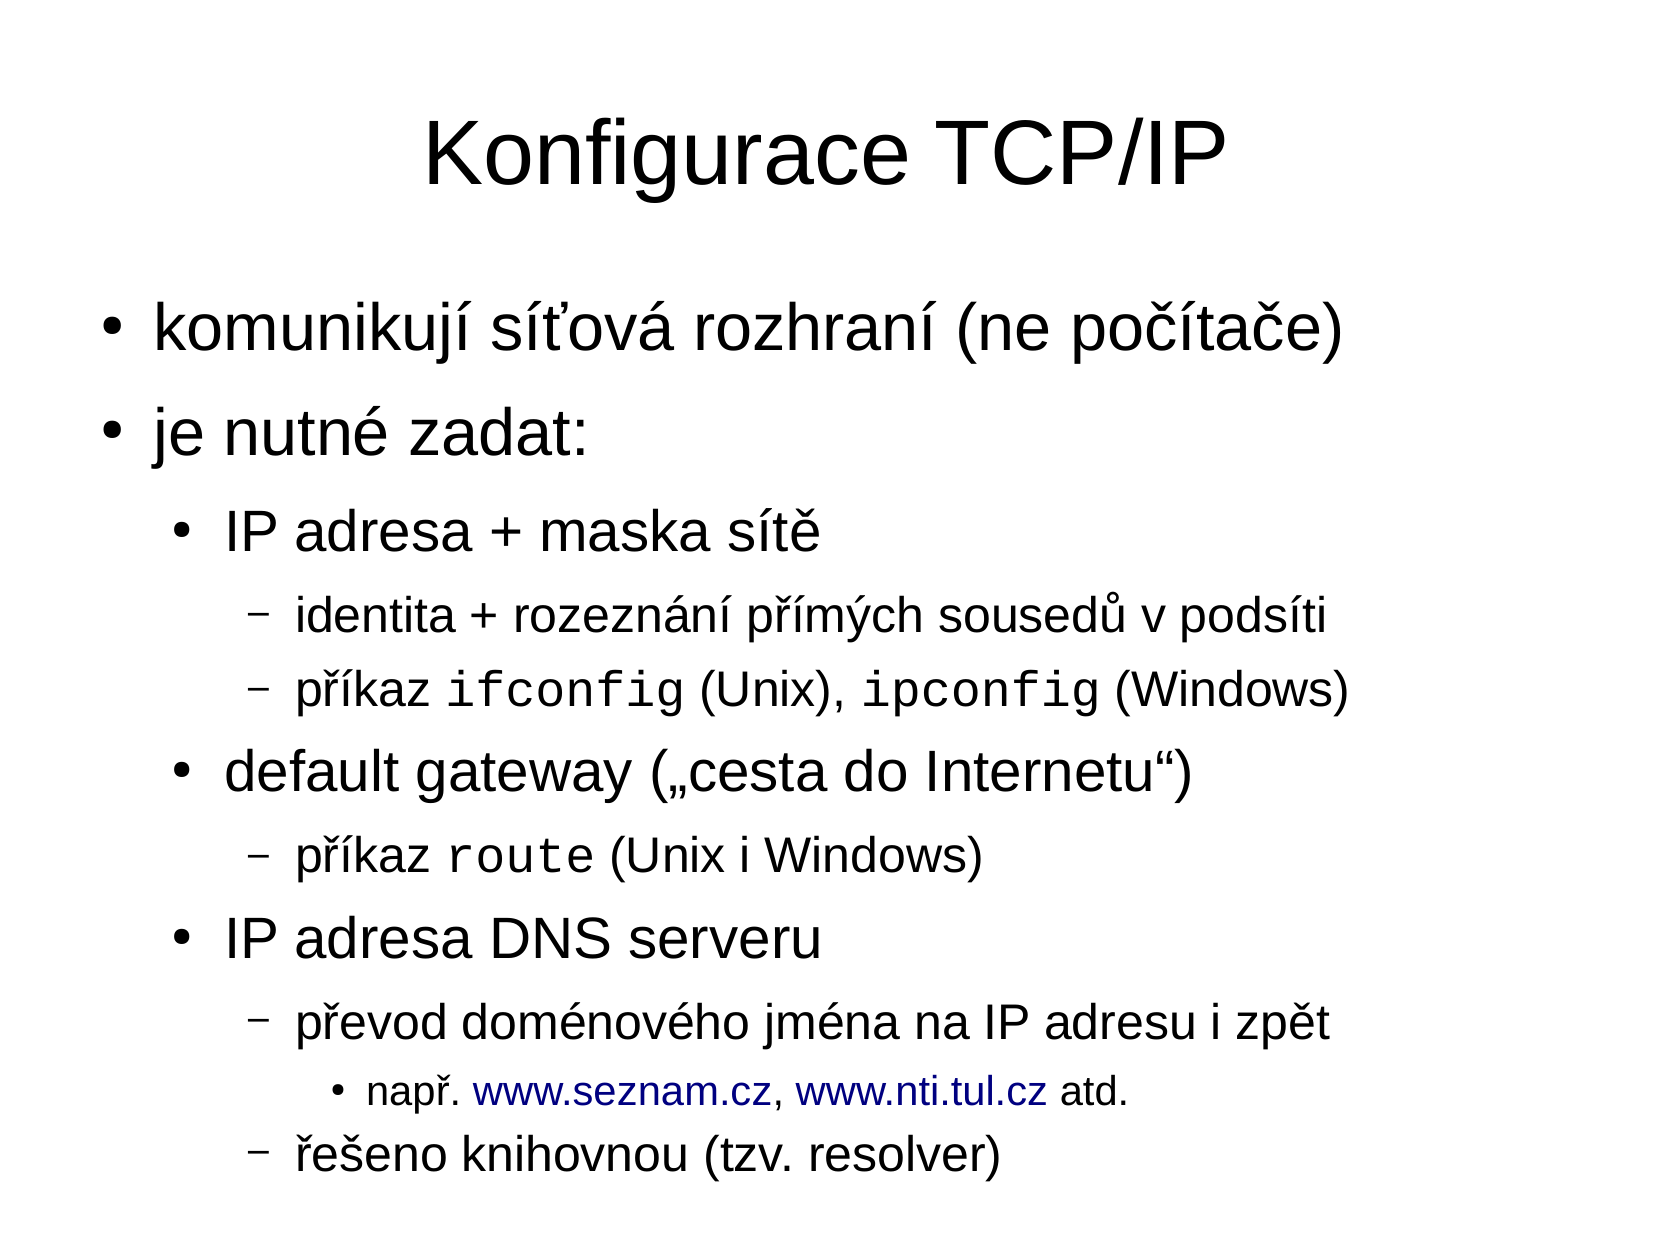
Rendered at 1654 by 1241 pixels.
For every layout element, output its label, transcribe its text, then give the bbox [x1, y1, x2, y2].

title Konfigurace TCP/IP [82, 56, 1571, 250]
list komunikují síťová rozhraní (ne počítače) je nutné zadat: IP adresa + maska sítě identita + rozeznání přímých sousedů v podsíti příkaz ifconfig (Unix), ipconfig (Windows) default gateway („cesta do Internetu“) příkaz route (Unix i Windows) IP adresa DNS serveru převod doménového jména na IP adresu i zpět např. www.seznam.cz, www.nti.tul.cz atd. řešeno knihovnou (tzv. resolver) [82, 290, 1571, 1178]
